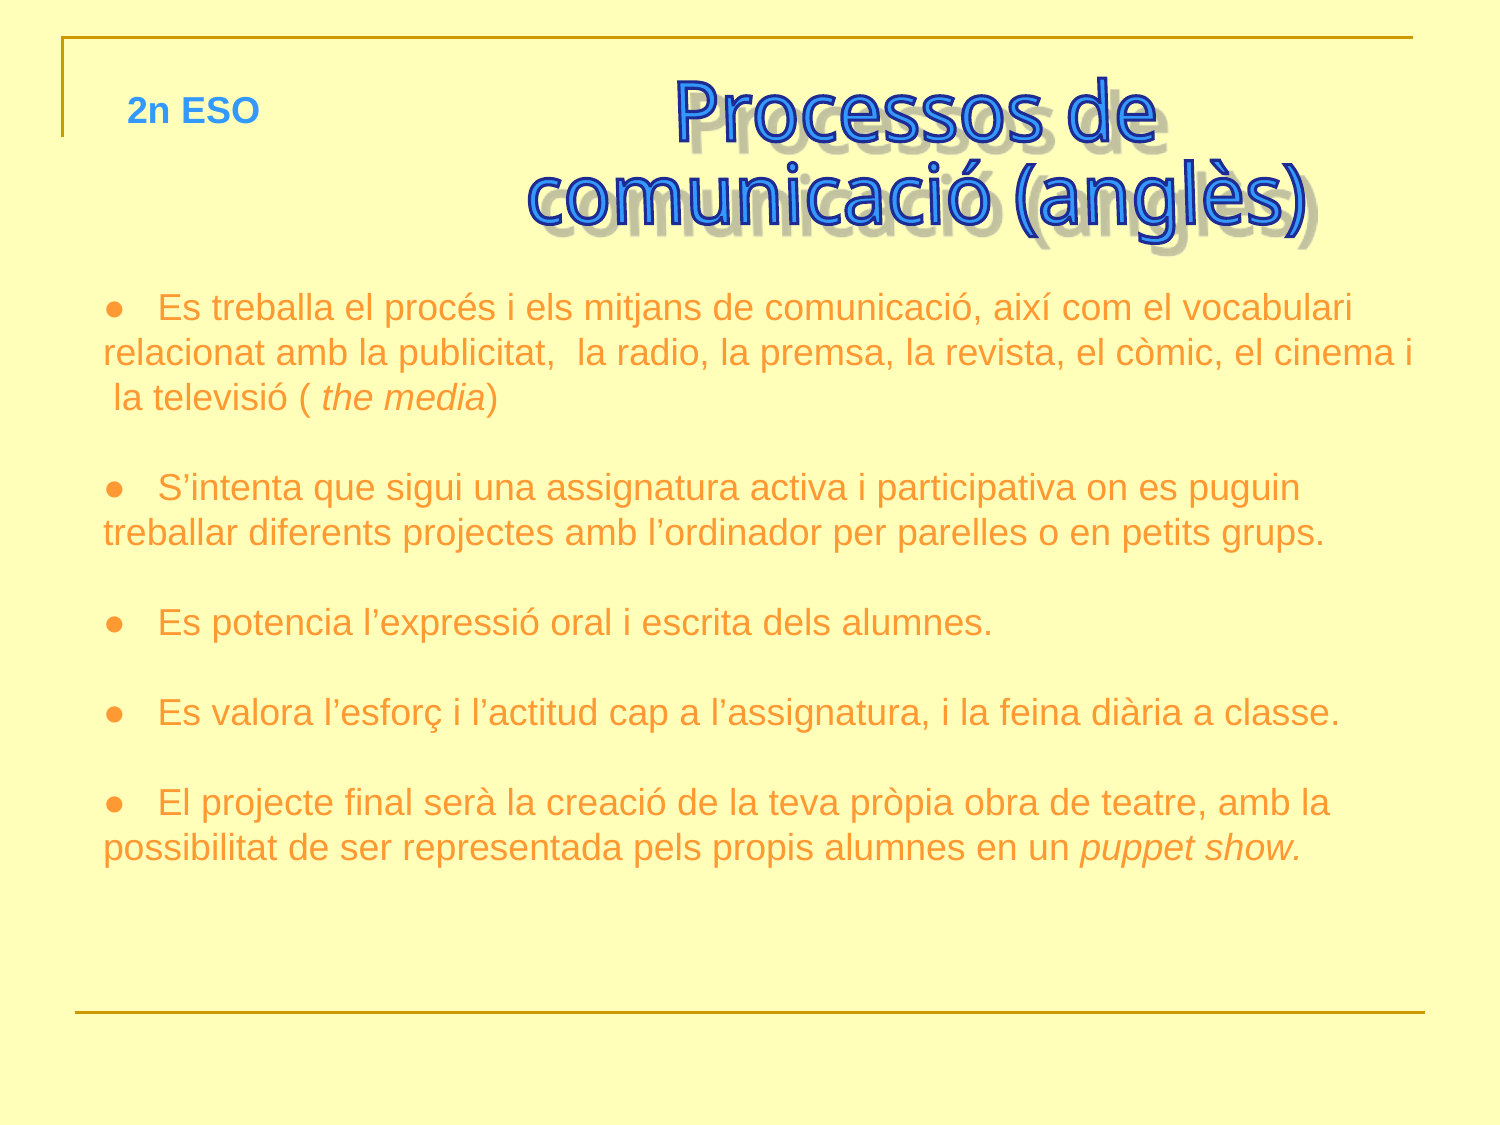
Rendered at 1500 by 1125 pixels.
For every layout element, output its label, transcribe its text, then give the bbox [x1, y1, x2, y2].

text_box Processos de comunicació (anglès) [690, 179, 729, 225]
text_box Processos de comunicació (anglès) [740, 178, 778, 224]
text_box Processos de comunicació (anglès) [1041, 178, 1077, 225]
text_box Processos de comunicació (anglès) [1135, 178, 1174, 244]
text_box Processos de comunicació (anglès) [841, 95, 879, 142]
text_box Processos de comunicació (anglès) [1284, 164, 1304, 237]
text_box ● Es treballa el procés i els mitjans de comunicació, així com el vocabulari relacionat amb la publicitat, la radio, la premsa, la revista, el còmic, el cinema i la televisió ( the media) ● S’intenta que sigui una assignatura activa i participativa on es puguin treballar diferents projectes amb l’ordinador per parelles o en petits grups. ● Es potencia l’expressió oral i escrita dels alumnes. ● Es valora l’esforç i l’actitud cap a l’assignatura, i la feina diària a classe. ● El projecte final serà la creació de la teva pròpia obra de teatre, amb la possibilitat de ser representada pels propis alumnes en un puppet show. [88, 275, 1435, 921]
text_box Processos de comunicació (anglès) [803, 95, 835, 142]
text_box Processos de comunicació (anglès) [890, 178, 922, 225]
text_box Processos de comunicació (anglès) [726, 95, 752, 141]
text_box Processos de comunicació (anglès) [567, 178, 607, 225]
text_box Processos de comunicació (anglès) [1204, 178, 1242, 225]
text_box Processos de comunicació (anglès) [808, 178, 840, 225]
text_box 2n ESO [112, 78, 479, 184]
text_box Processos de comunicació (anglès) [886, 95, 918, 142]
text_box Processos de comunicació (anglès) [1088, 178, 1126, 224]
text_box Processos de comunicació (anglès) [924, 95, 956, 142]
text_box Processos de comunicació (anglès) [755, 95, 796, 142]
text_box Processos de comunicació (anglès) [678, 81, 716, 141]
text_box Processos de comunicació (anglès) [845, 178, 881, 225]
text_box Processos de comunicació (anglès) [949, 178, 989, 225]
text_box Processos de comunicació (anglès) [1248, 178, 1280, 225]
text_box Processos de comunicació (anglès) [1010, 95, 1042, 142]
text_box Processos de comunicació (anglès) [962, 95, 1003, 142]
text_box Processos de comunicació (anglès) [1118, 95, 1155, 142]
text_box Processos de comunicació (anglès) [617, 178, 680, 224]
text_box Processos de comunicació (anglès) [529, 178, 561, 225]
text_box Processos de comunicació (anglès) [1069, 78, 1108, 142]
text_box Processos de comunicació (anglès) [1016, 164, 1037, 237]
